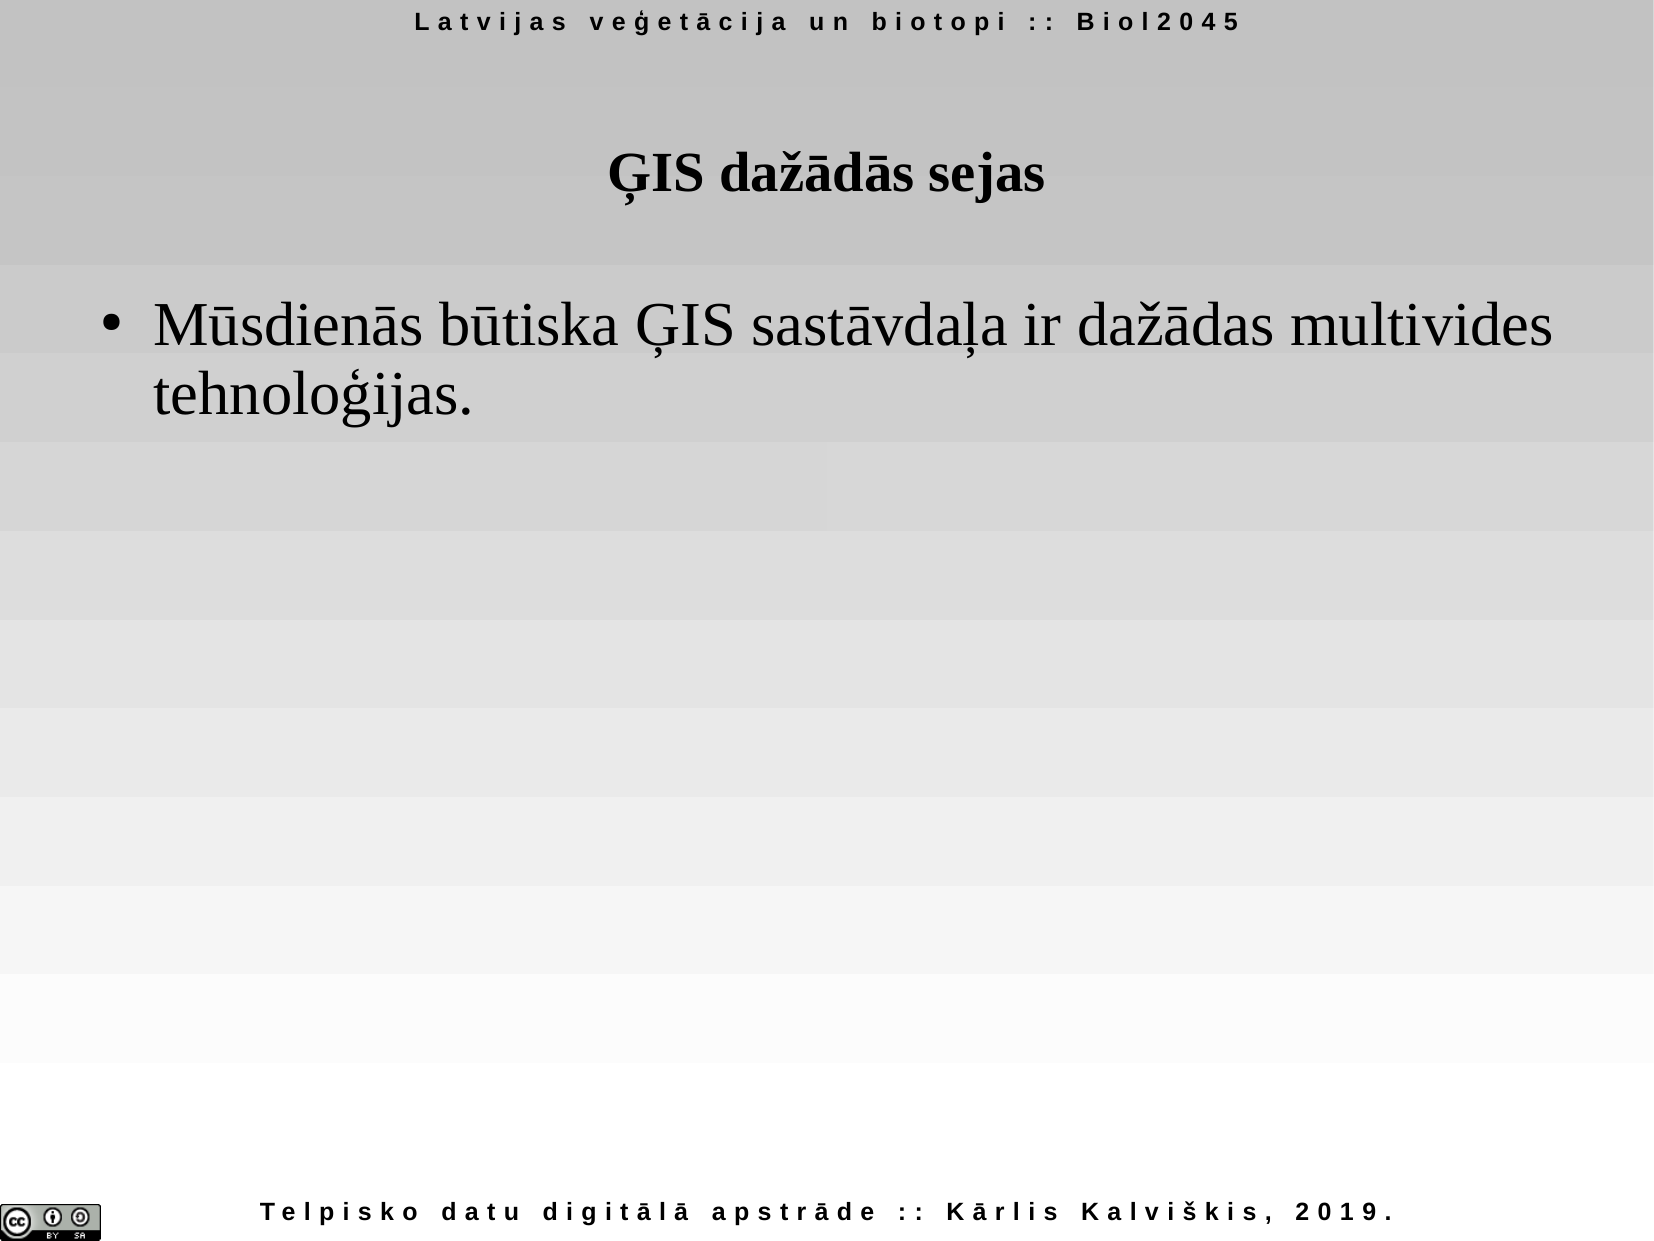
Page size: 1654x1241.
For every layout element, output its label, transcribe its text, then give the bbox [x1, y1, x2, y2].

title ĢIS dažādās sejas [29, 49, 1625, 296]
list Mūsdienās būtiska ĢIS sastāvdaļa ir dažādas multivides tehnoloģijas. [82, 289, 1571, 1113]
picture [0, 0, 1654, 1241]
